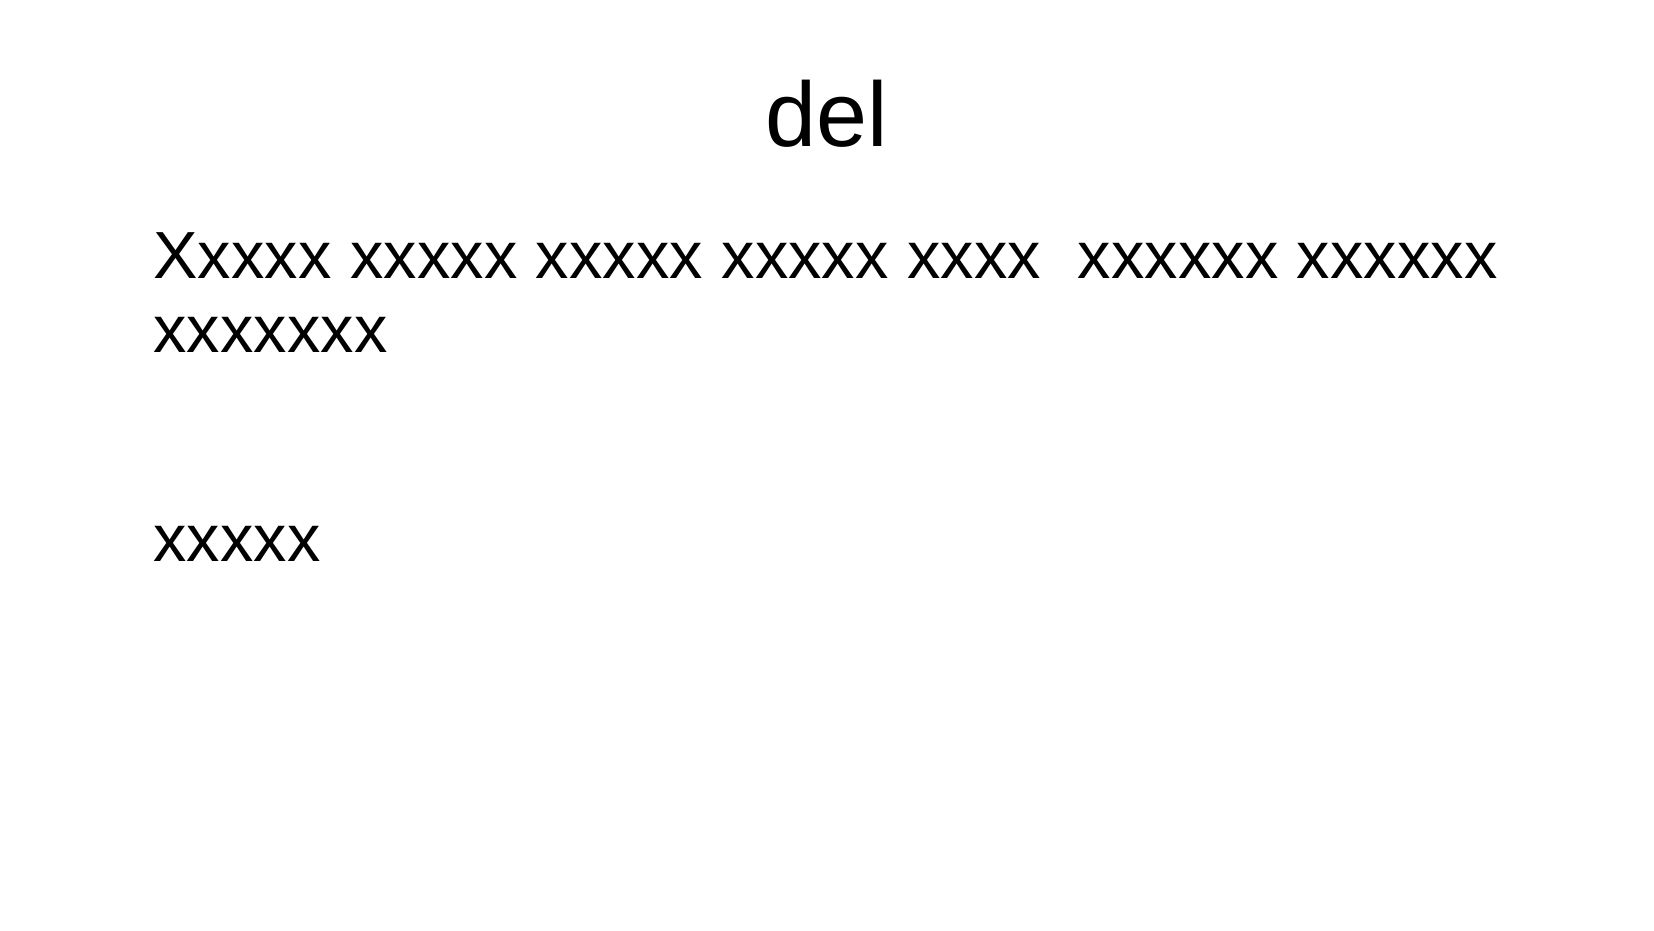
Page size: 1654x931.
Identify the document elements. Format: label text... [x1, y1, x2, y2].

title del [82, 37, 1571, 193]
list Xxxxx xxxxx xxxxx xxxxx xxxx xxxxxx xxxxxx xxxxxxx xxxxx [82, 217, 1571, 758]
